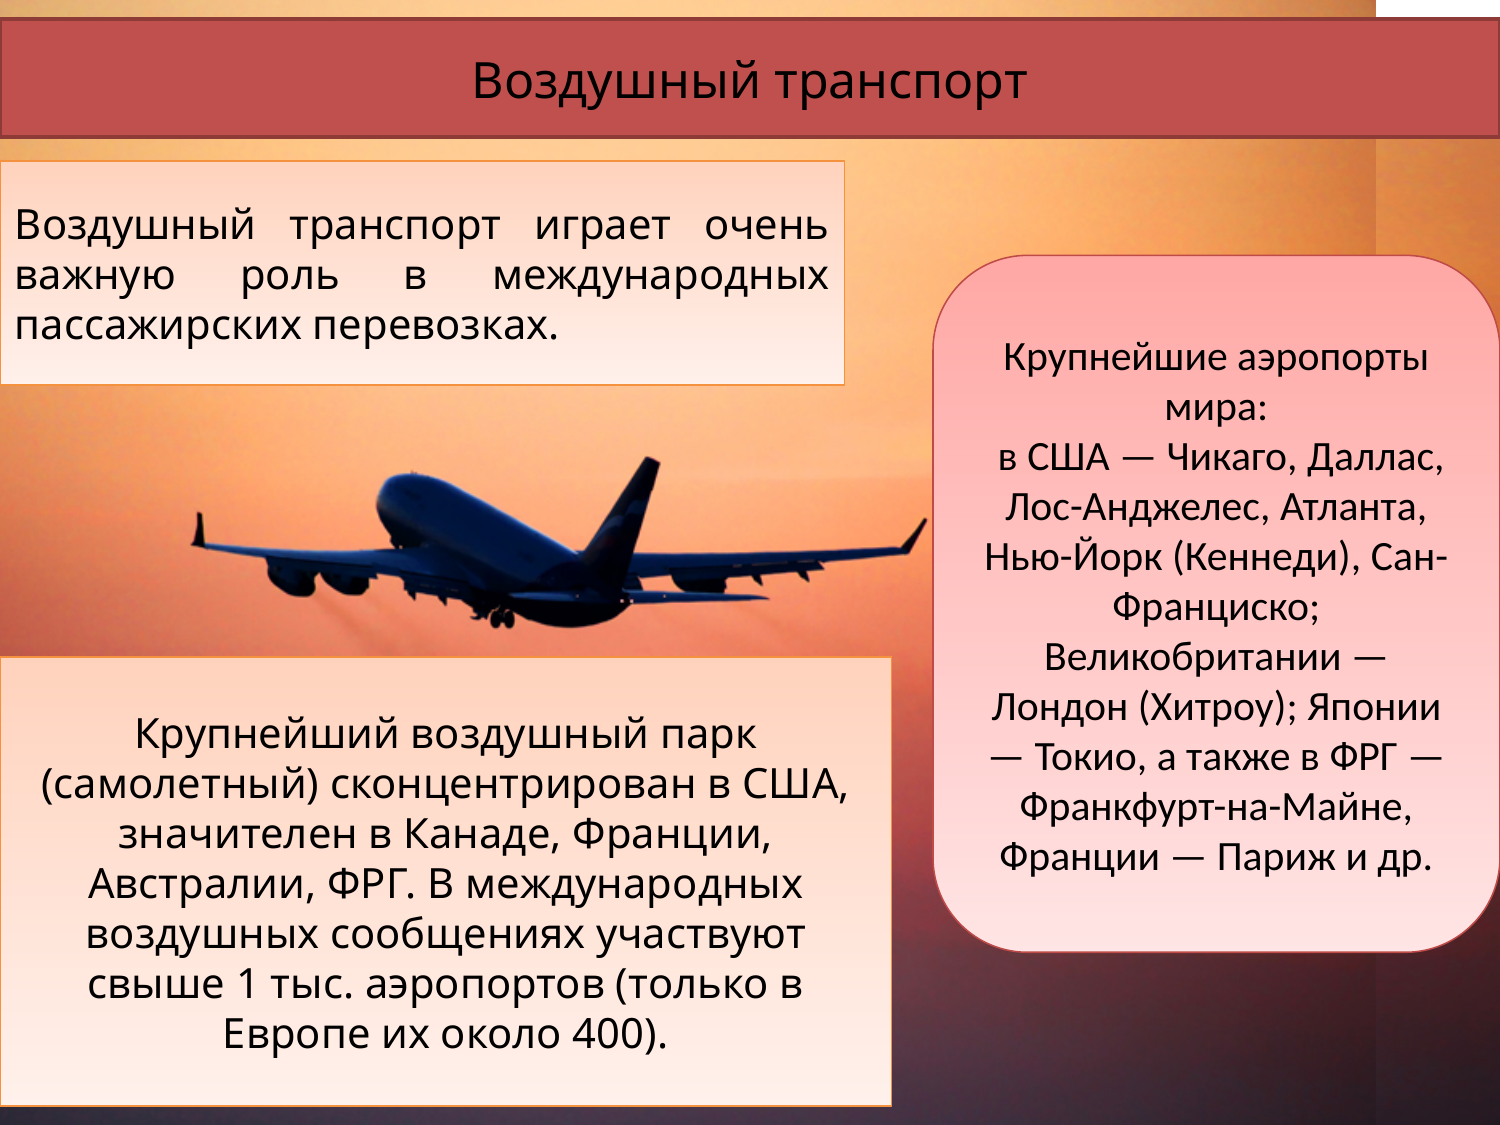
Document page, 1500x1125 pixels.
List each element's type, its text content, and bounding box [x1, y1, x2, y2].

text_box Воздушный транспорт играет очень важную роль в международных пассажирских перевозках. [0, 160, 845, 386]
text_box Воздушный транспорт [0, 19, 1500, 138]
text_box Крупнейшие аэропорты мира: в США — Чикаго, Даллас, Лос-Анджелес, Атланта, Нью-Йорк (Кеннеди), Сан-Франциско; Великобритании — Лондон (Хитроу); Японии — Токио, а также в ФРГ — Франкфурт-на-Майне, Франции — Париж и др. [933, 255, 1500, 953]
picture [0, 138, 1500, 1125]
picture [0, 0, 1376, 19]
text_box Крупнейший воздушный парк (самолетный) сконцентрирован в США, значителен в Канаде, Франции, Австралии, ФРГ. В международных воздушных сообщениях участвуют свыше 1 тыс. аэропортов (только в Европе их около 400). [0, 656, 892, 1106]
